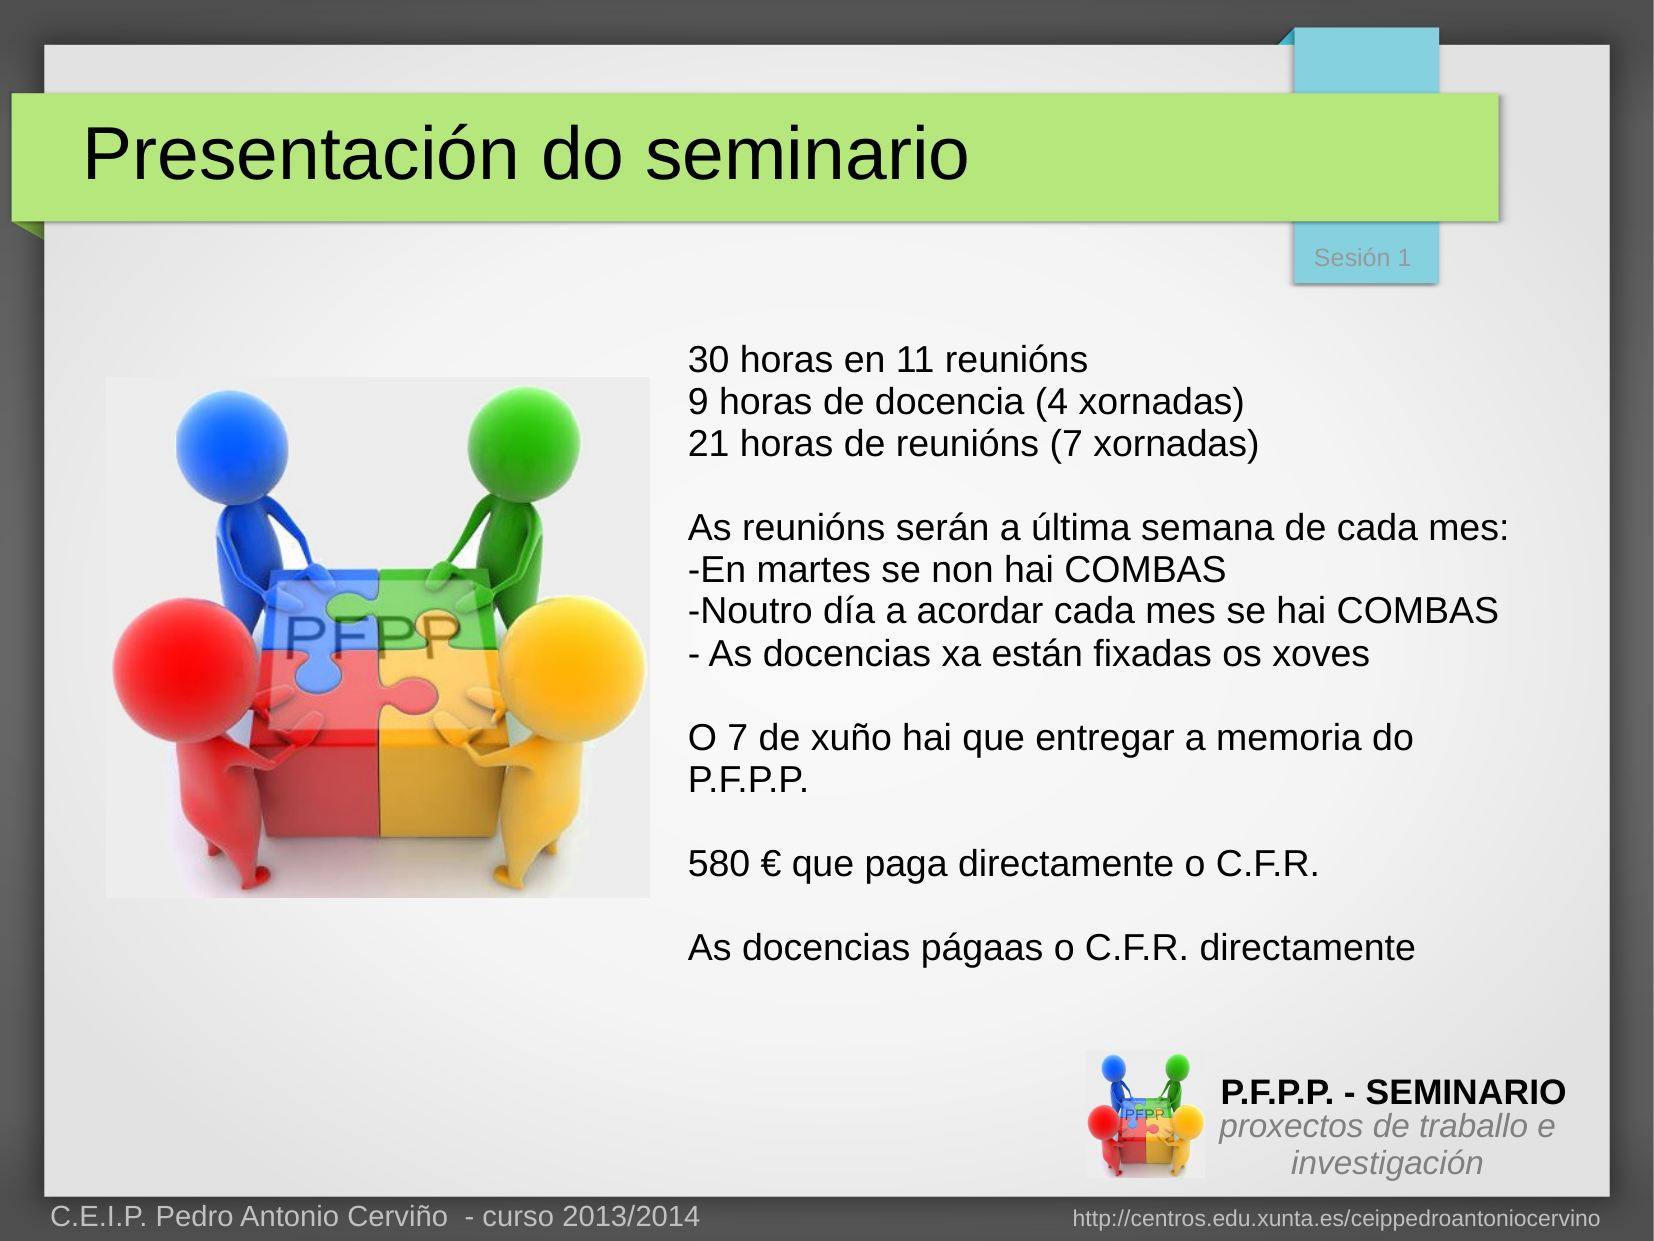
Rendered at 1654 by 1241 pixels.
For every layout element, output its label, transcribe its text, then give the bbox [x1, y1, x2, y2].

text_box proxectos de traballo e investigación [1192, 1106, 1583, 1182]
picture [0, 0, 1654, 1241]
text_box 30 horas en 11 reunións 9 horas de docencia (4 xornadas) 21 horas de reunións (7 xornadas) As reunións serán a última semana de cada mes: -En martes se non hai COMBAS -Noutro día a acordar cada mes se hai COMBAS - As docencias xa están fixadas os xoves O 7 de xuño hai que entregar a memoria do P.F.P.P. 580 € que paga directamente o C.F.R. As docencias págaas o C.F.R. directamente [673, 330, 1560, 1102]
text_box C.E.I.P. Pedro Antonio Cerviño - curso 2013/2014 http://centros.edu.xunta.es/ceippedroantoniocervino [35, 1192, 1630, 1241]
title Presentación do seminario [82, 94, 1264, 213]
text_box Sesión 1 [1299, 236, 1430, 280]
subtitle P.F.P.P. - SEMINARIO [1205, 1062, 1630, 1123]
